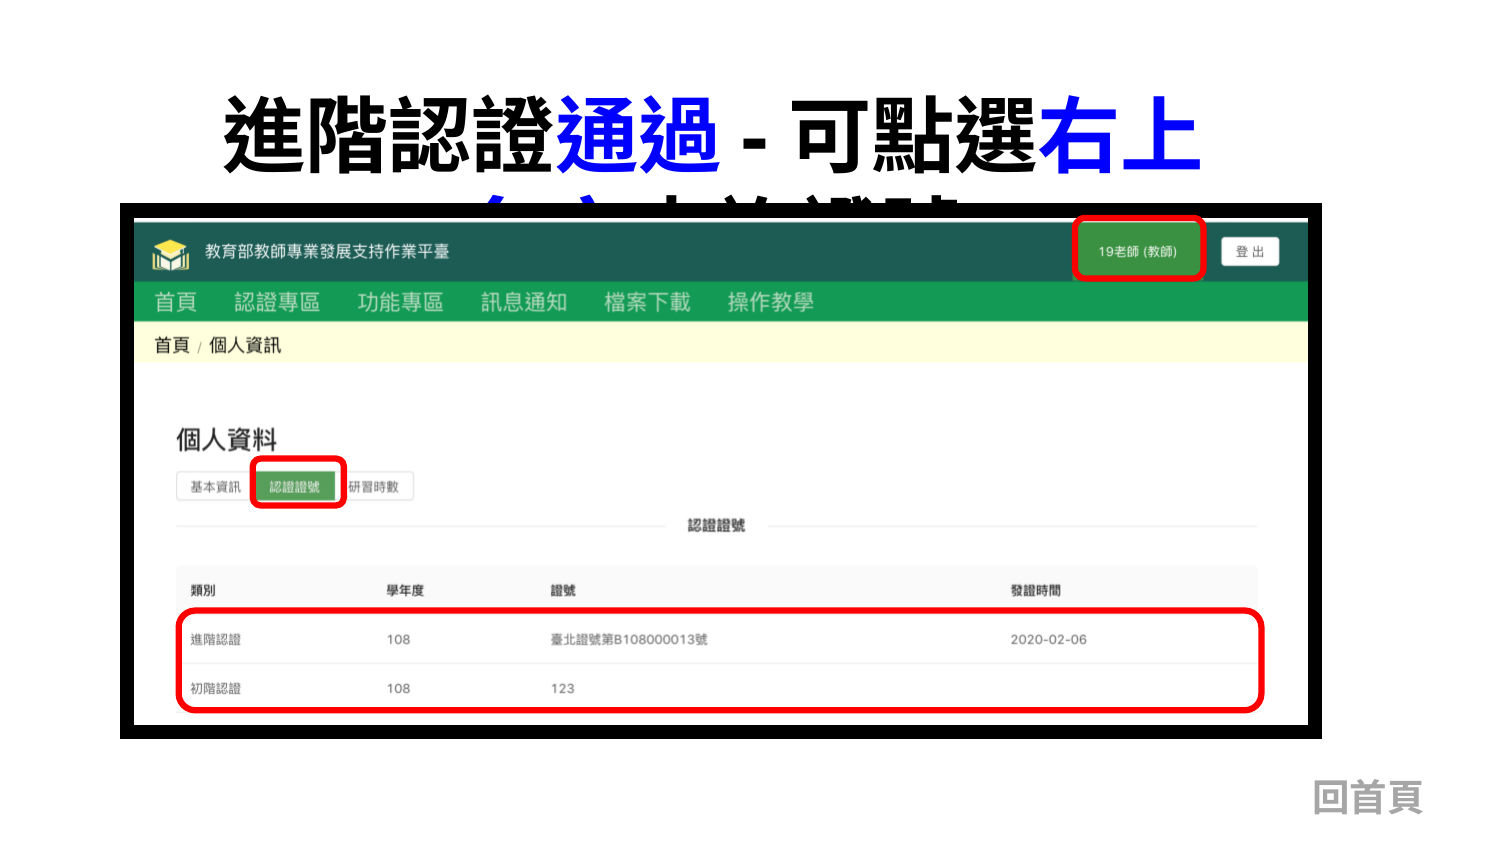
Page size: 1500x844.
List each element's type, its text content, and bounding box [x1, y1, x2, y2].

picture [134, 217, 1308, 725]
title 進階認證通過-可點選右上名字查詢證號 [184, 76, 1243, 174]
picture [1079, 222, 1200, 275]
